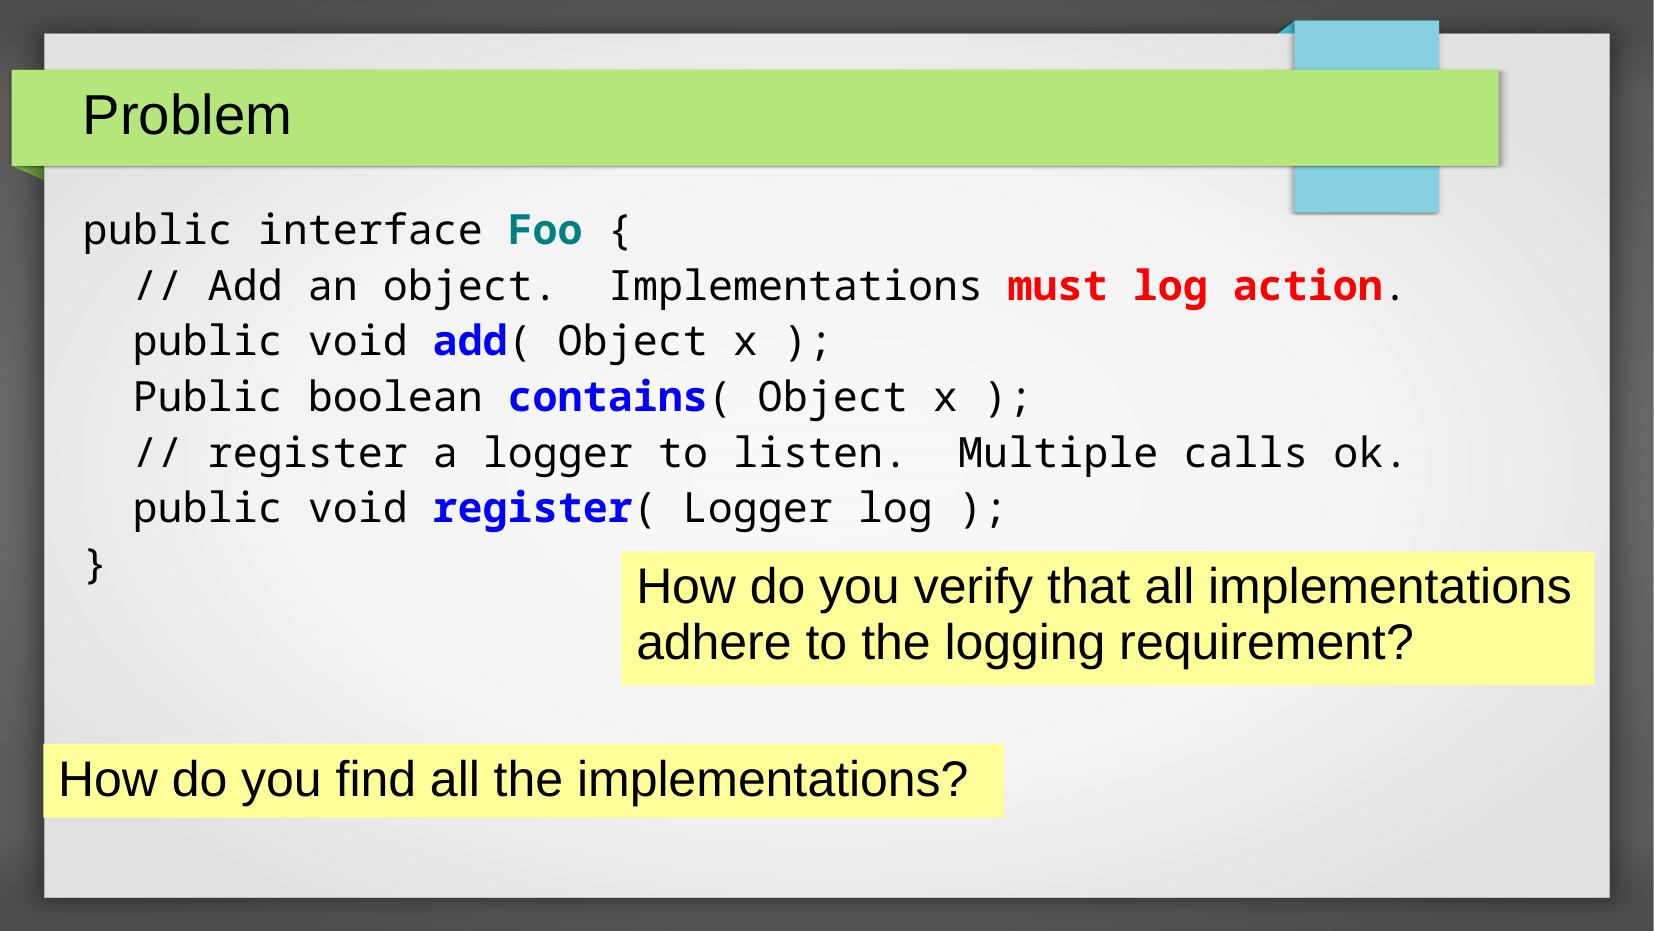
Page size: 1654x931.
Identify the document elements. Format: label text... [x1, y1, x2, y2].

text_box How do you find all the implementations? [43, 743, 1004, 818]
title Problem [82, 70, 1264, 160]
list public interface Foo { // Add an object. Implementations must log action. public void add( Object x ); Public boolean contains( Object x ); // register a logger to listen. Multiple calls ok. public void register( Logger log ); } [82, 217, 1571, 523]
text_box How do you verify that all implementations adhere to the logging requirement? [621, 551, 1595, 686]
picture [0, 0, 1654, 931]
